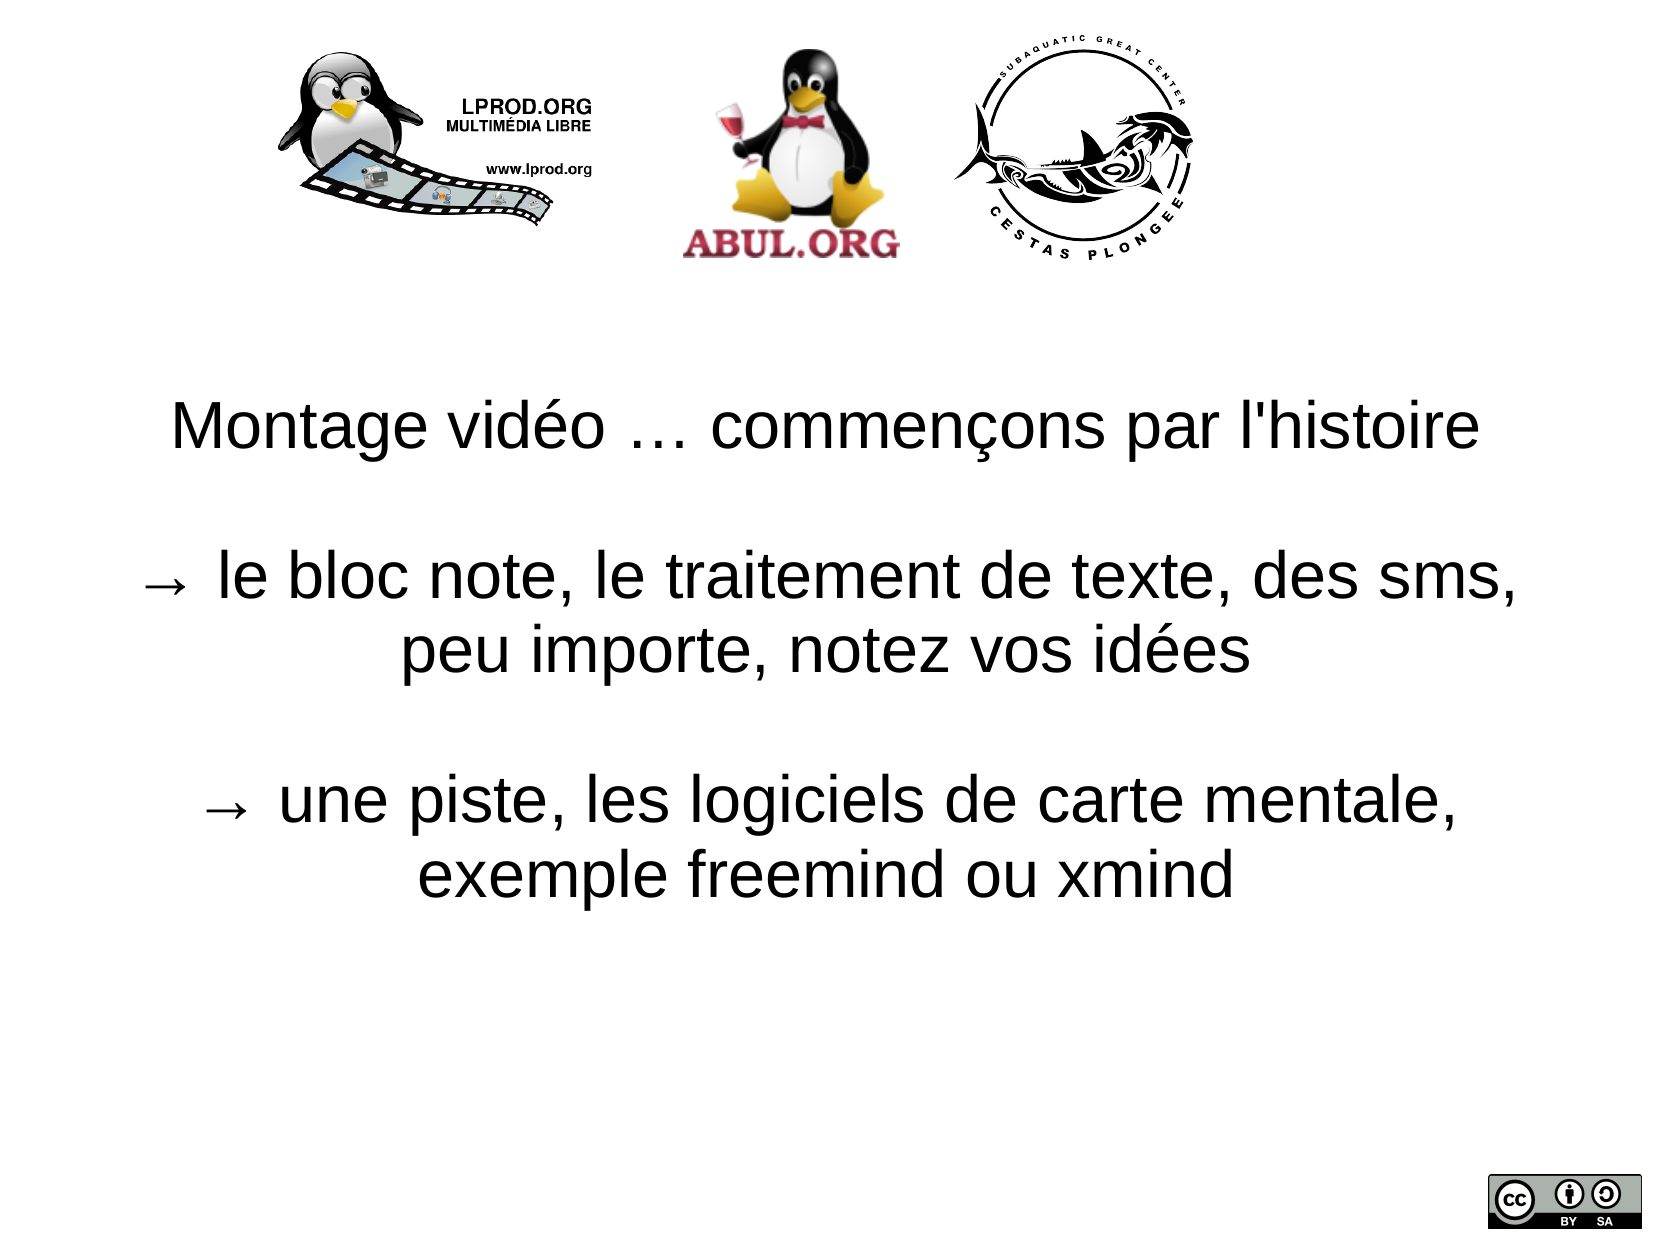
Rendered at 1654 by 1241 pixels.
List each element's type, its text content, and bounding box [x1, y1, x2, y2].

subtitle Montage vidéo … commençons par l'histoire → le bloc note, le traitement de texte, des sms, peu importe, notez vos idées → une piste, les logiciels de carte mentale, exemple freemind ou xmind [82, 290, 1571, 1010]
picture [683, 49, 900, 258]
picture [953, 35, 1193, 260]
picture [276, 50, 603, 258]
picture [1488, 1174, 1642, 1229]
